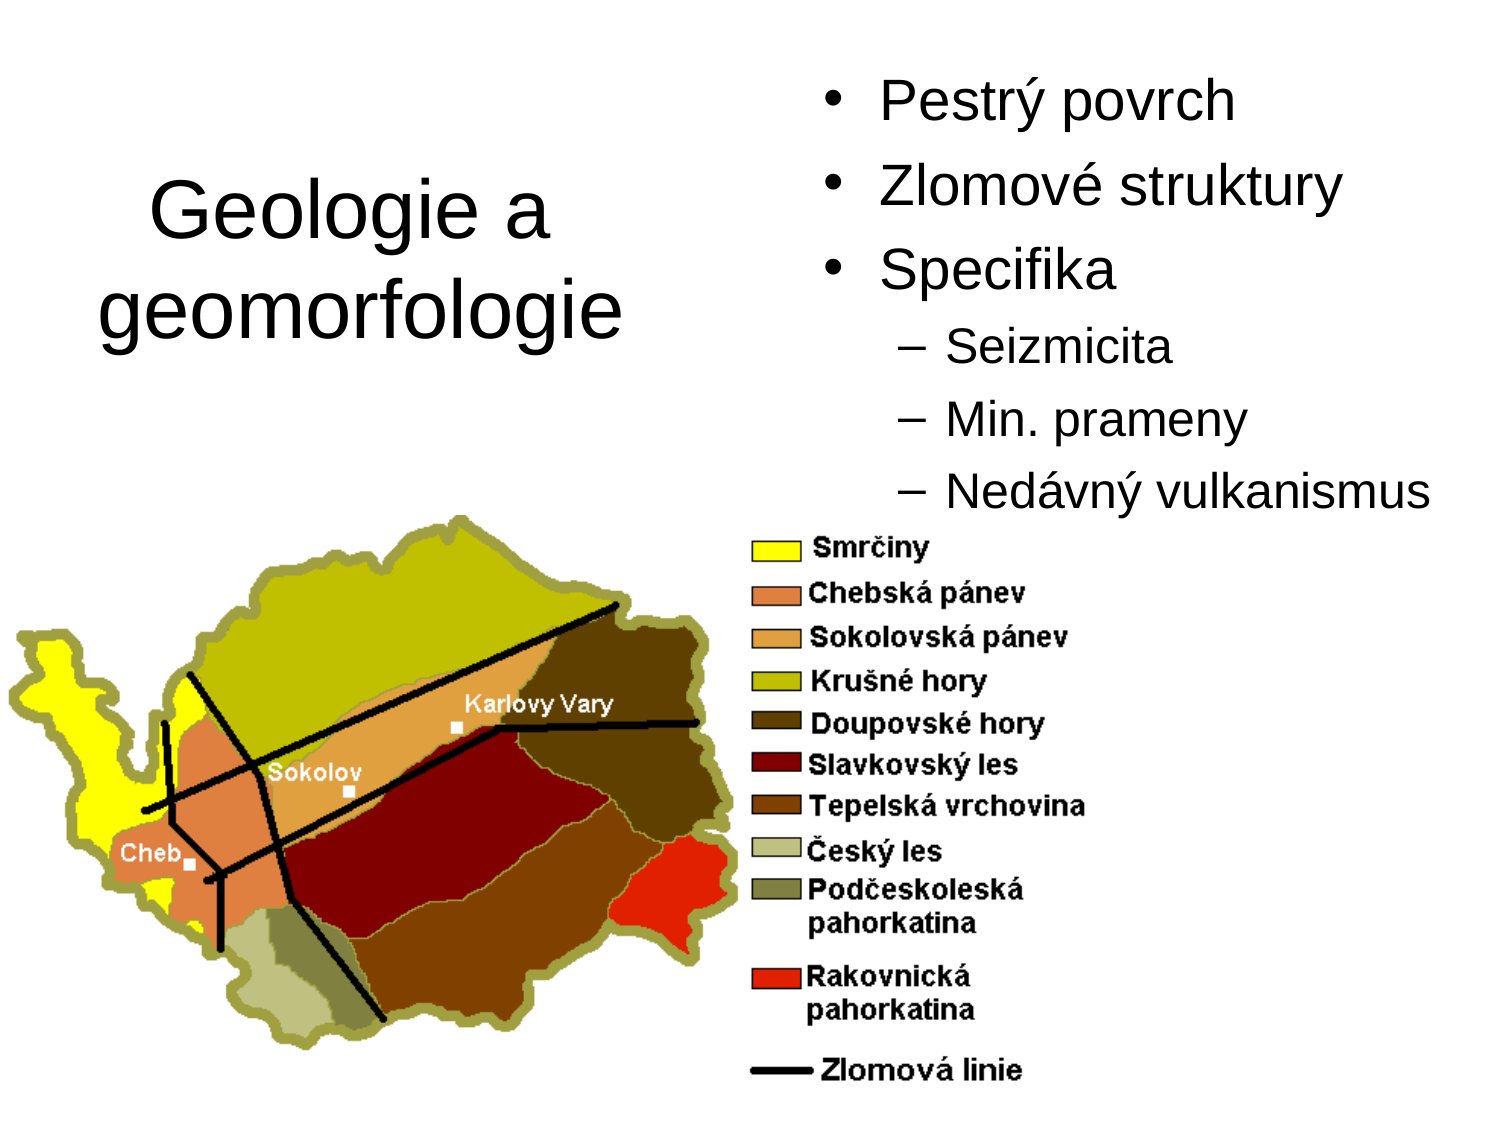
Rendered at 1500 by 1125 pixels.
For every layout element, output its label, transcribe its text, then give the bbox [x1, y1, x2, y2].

title Geologie a geomorfologie [41, 146, 681, 363]
list Pestrý povrch Zlomové struktury Specifika Seizmicita Min. prameny Nedávný vulkanismus [809, 54, 1472, 821]
picture [0, 515, 1089, 1096]
